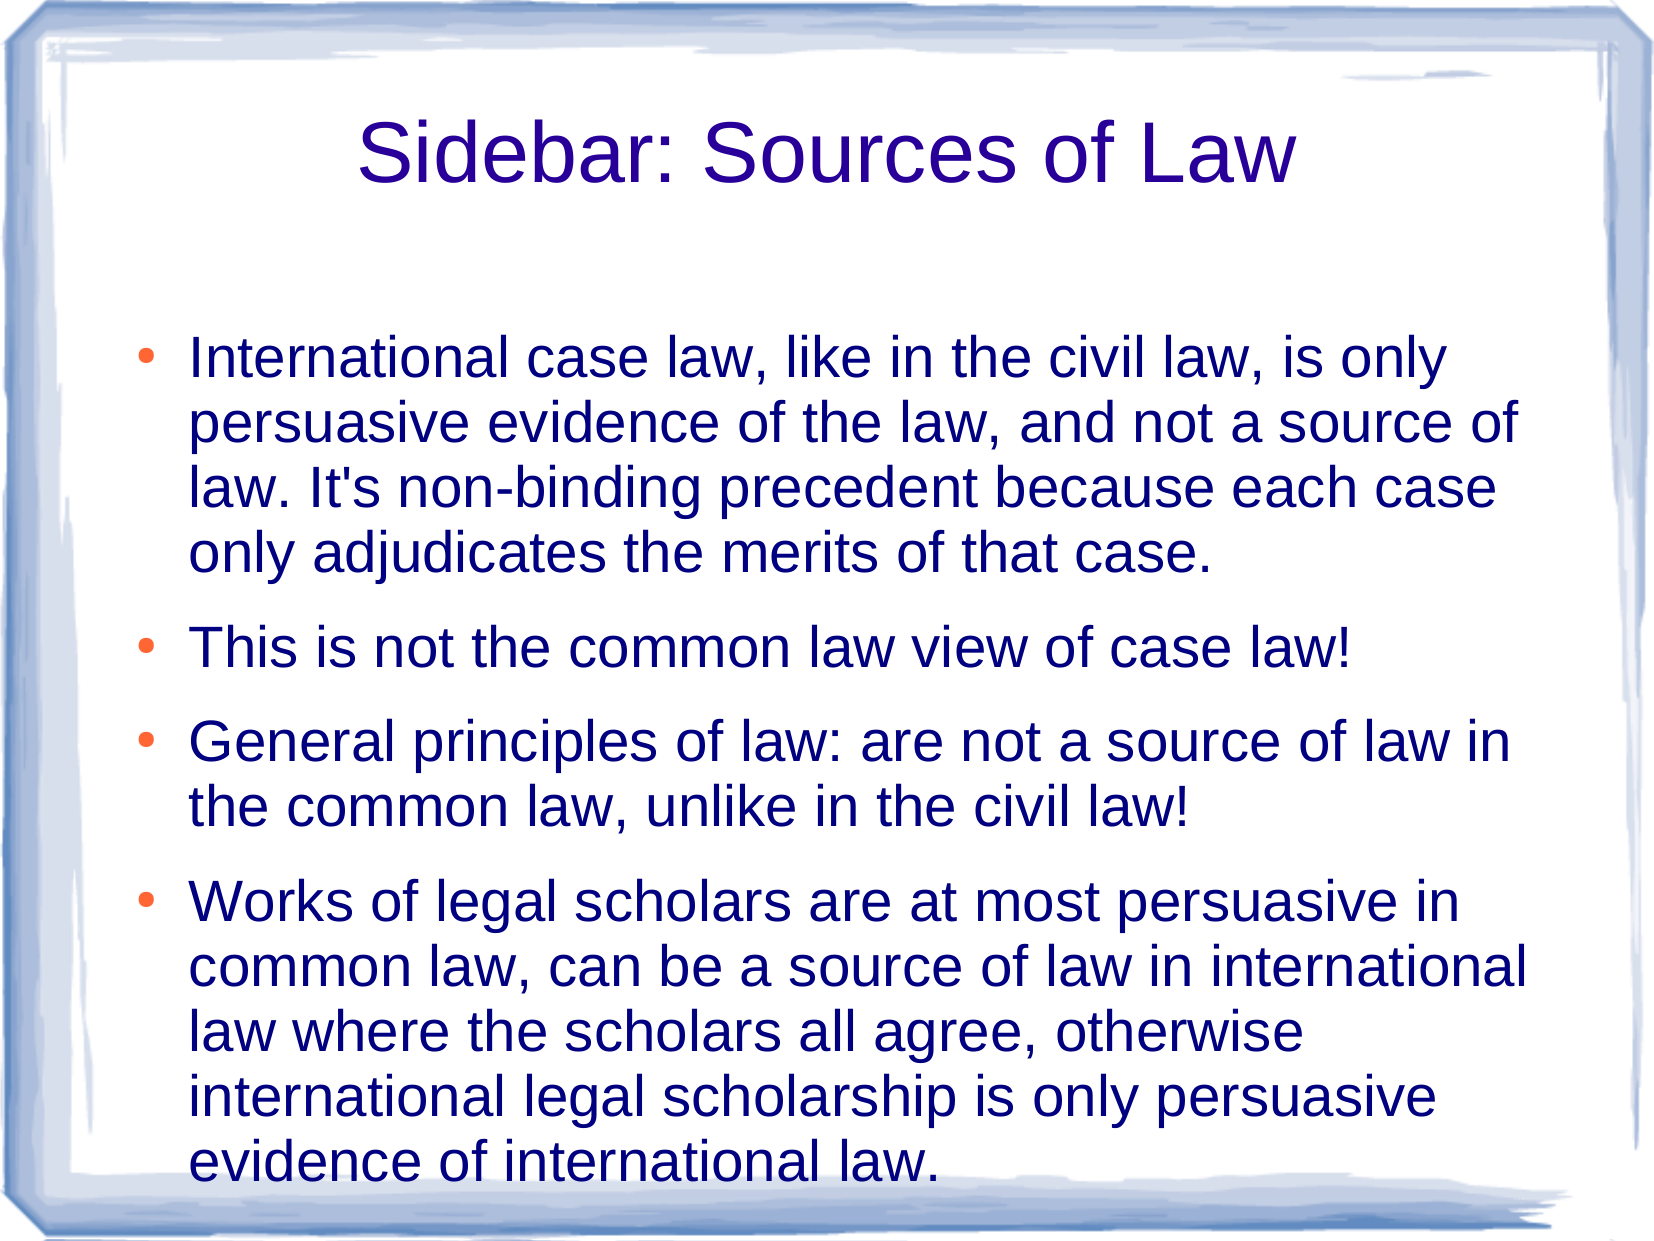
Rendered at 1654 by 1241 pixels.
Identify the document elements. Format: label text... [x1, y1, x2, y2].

picture [0, 0, 1654, 1241]
title Sidebar: Sources of Law [82, 49, 1571, 257]
list International case law, like in the civil law, is only persuasive evidence of the law, and not a source of law. It's non-binding precedent because each case only adjudicates the merits of that case. This is not the common law view of case law! General principles of law: are not a source of law in the common law, unlike in the civil law! Works of legal scholars are at most persuasive in common law, can be a source of law in international law where the scholars all agree, otherwise international legal scholarship is only persuasive evidence of international law. [118, 324, 1571, 1191]
